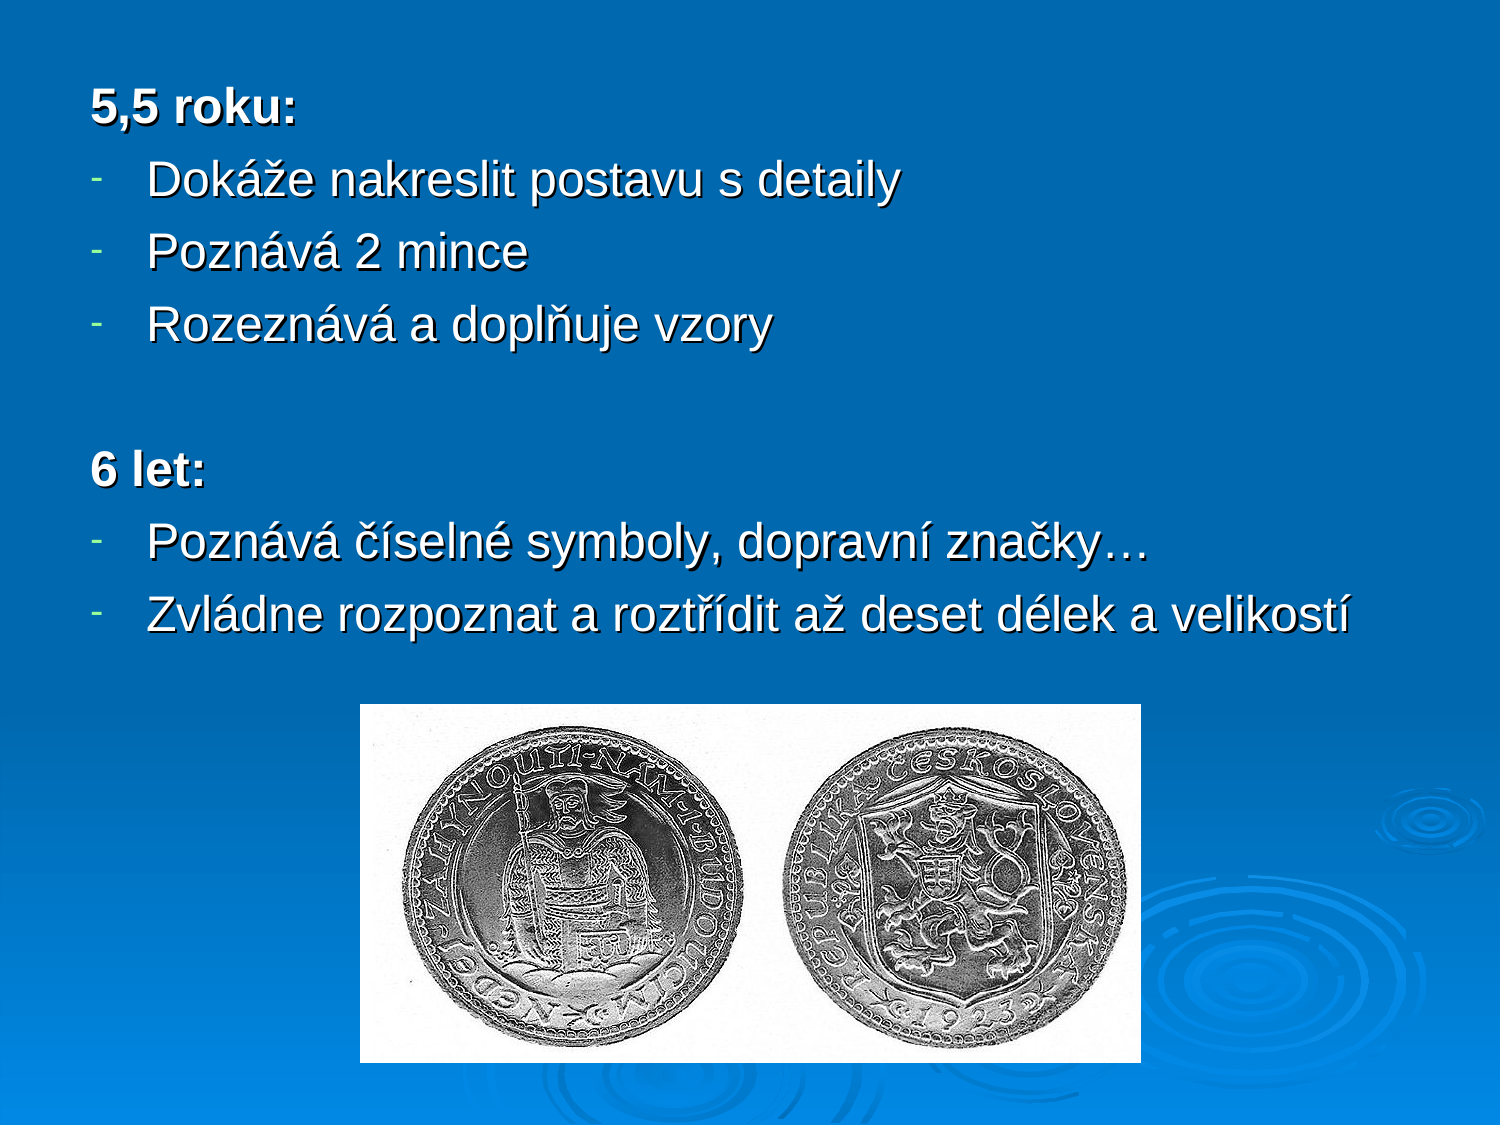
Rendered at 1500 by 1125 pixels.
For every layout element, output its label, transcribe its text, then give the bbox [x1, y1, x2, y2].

list 5,5 roku: Dokáže nakreslit postavu s detaily Poznává 2 mince Rozeznává a doplňuje vzory 6 let: Poznává číselné symboly, dopravní značky… Zvládne rozpoznat a roztřídit až deset délek a velikostí [74, 66, 1424, 658]
text_box [360, 704, 1141, 1064]
